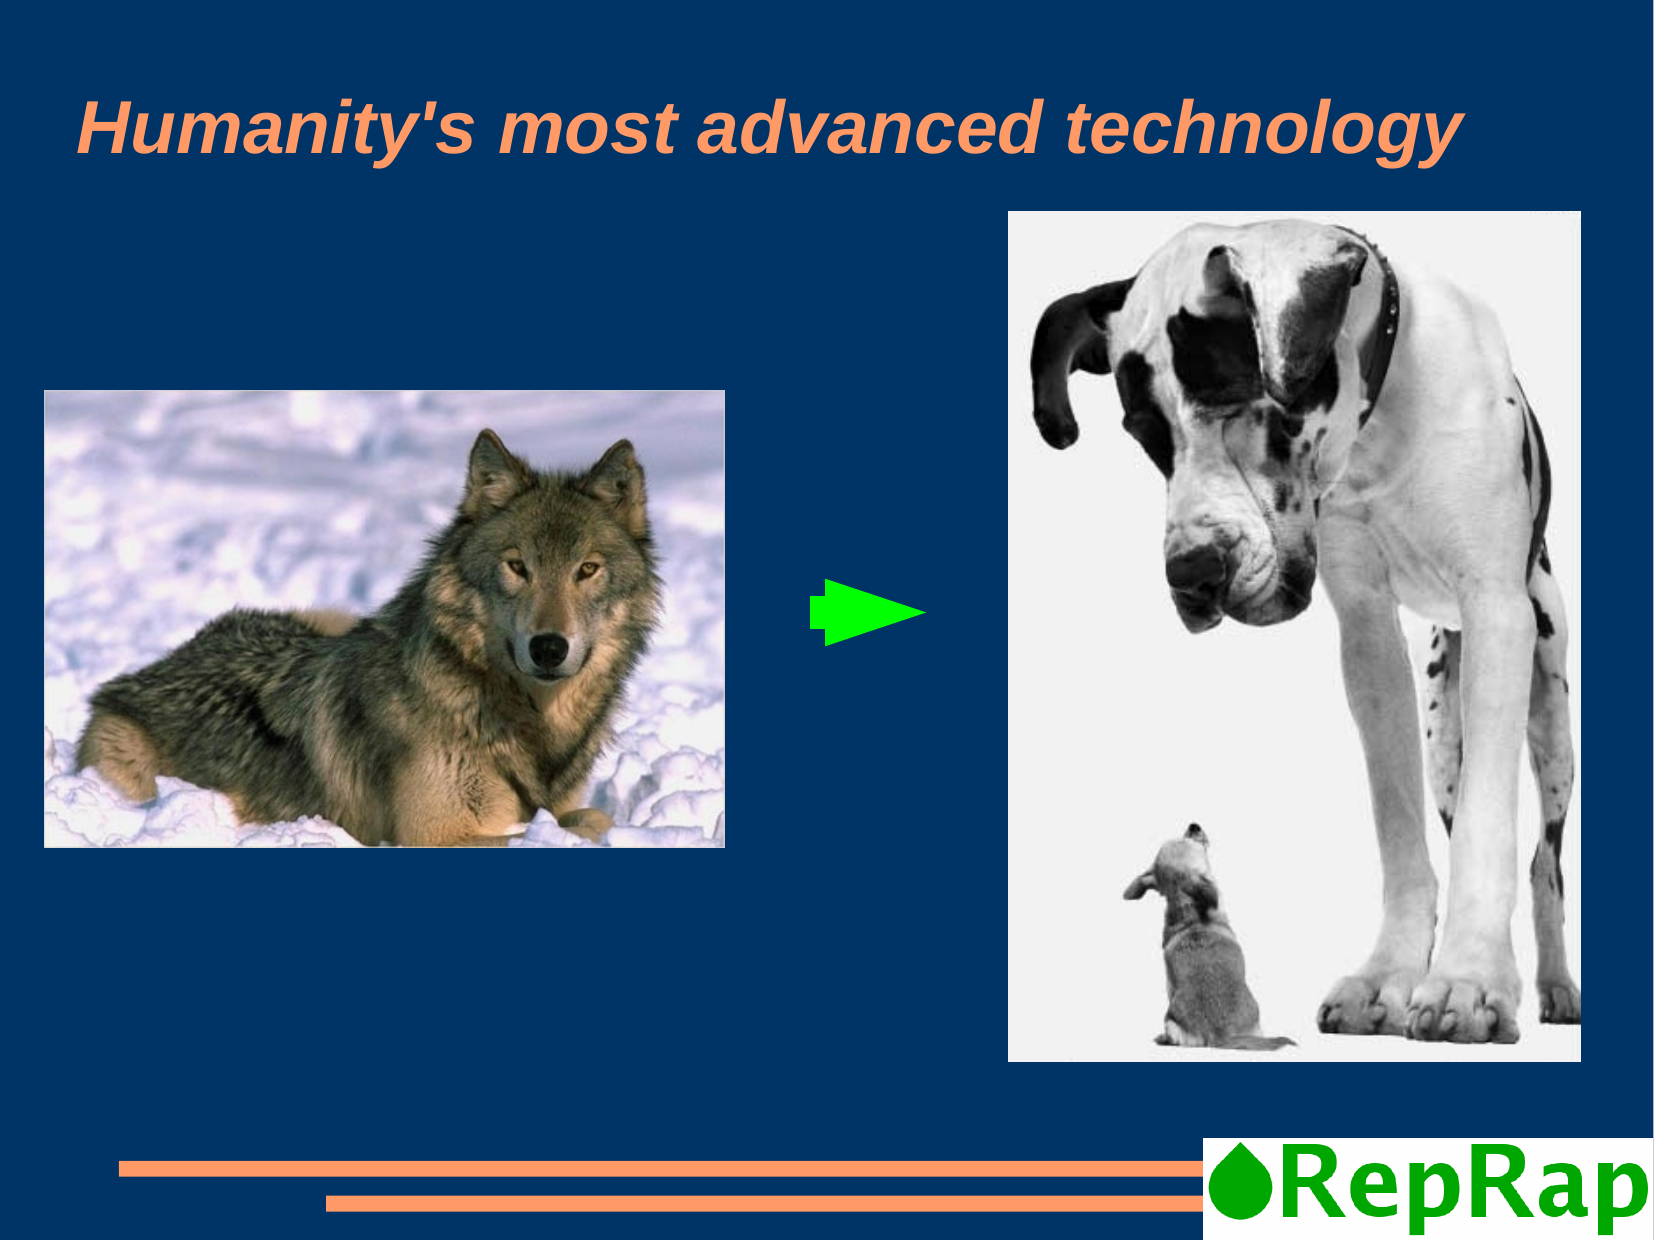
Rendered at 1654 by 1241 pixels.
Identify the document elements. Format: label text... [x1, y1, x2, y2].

picture [44, 390, 725, 848]
picture [1203, 1138, 1654, 1241]
picture [1008, 211, 1581, 1062]
title Humanity's most advanced technology [76, 57, 1489, 199]
